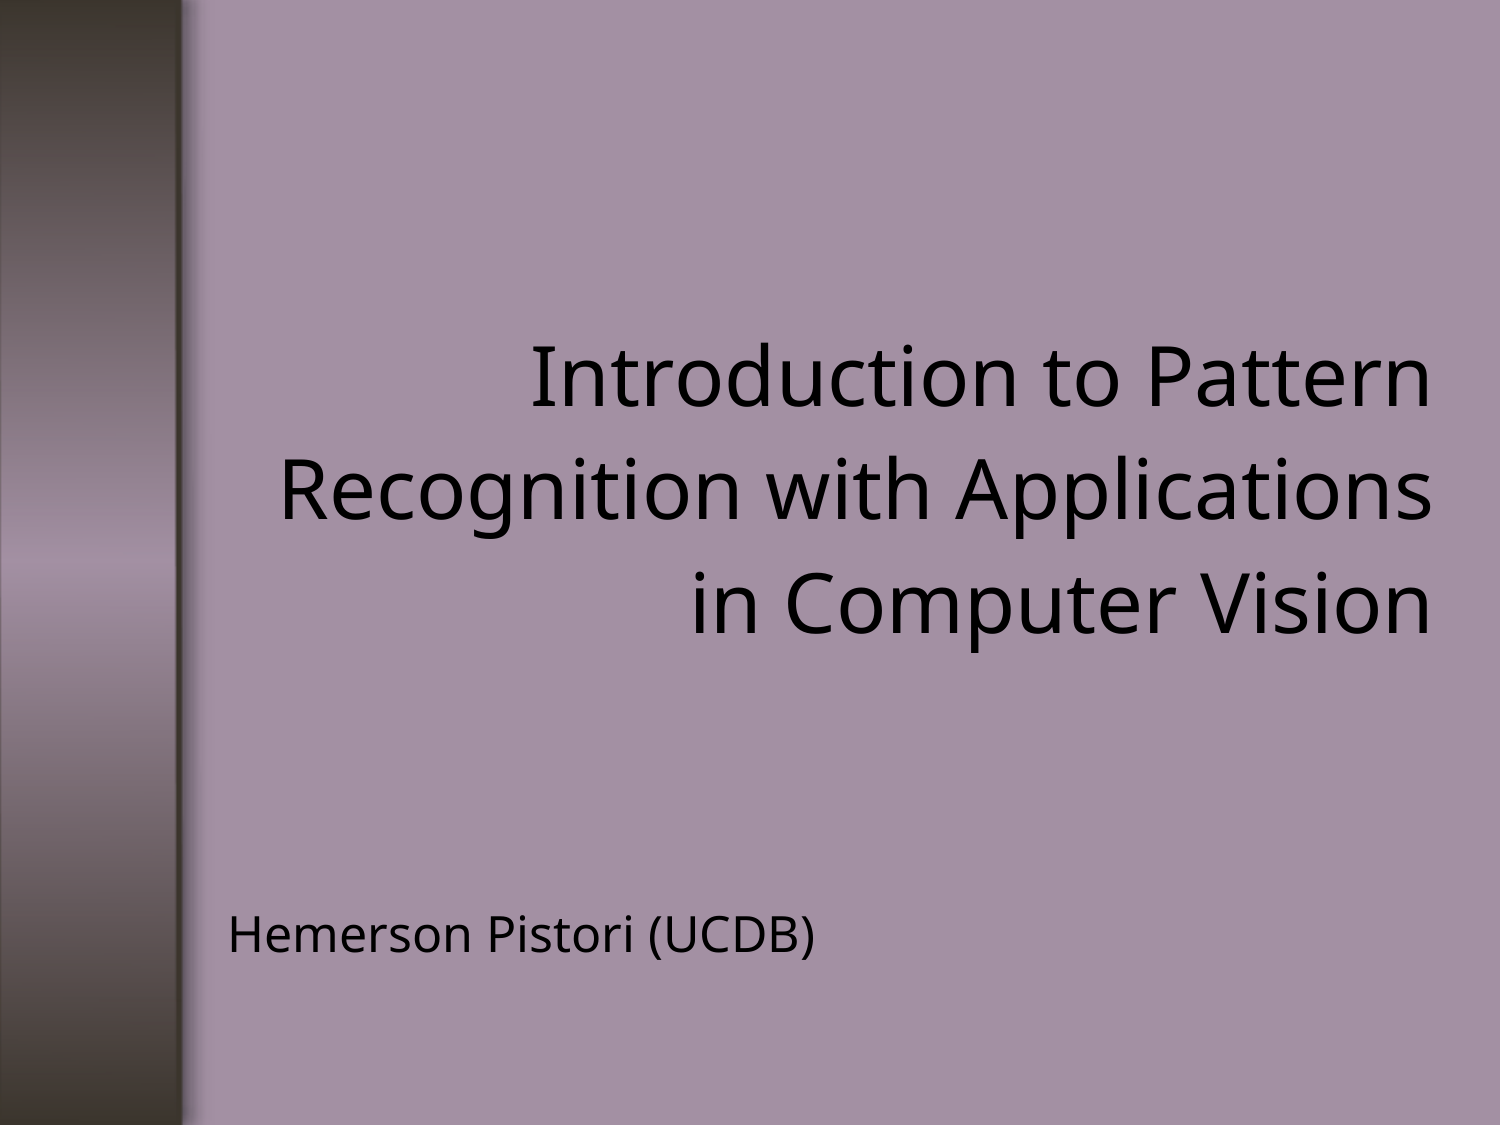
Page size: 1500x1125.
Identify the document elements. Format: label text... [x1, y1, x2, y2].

subtitle Hemerson Pistori (UCDB) [212, 808, 1388, 1120]
picture [0, 0, 1500, 1125]
title Introduction to Pattern Recognition with Applications in Computer Vision [212, 62, 1450, 913]
